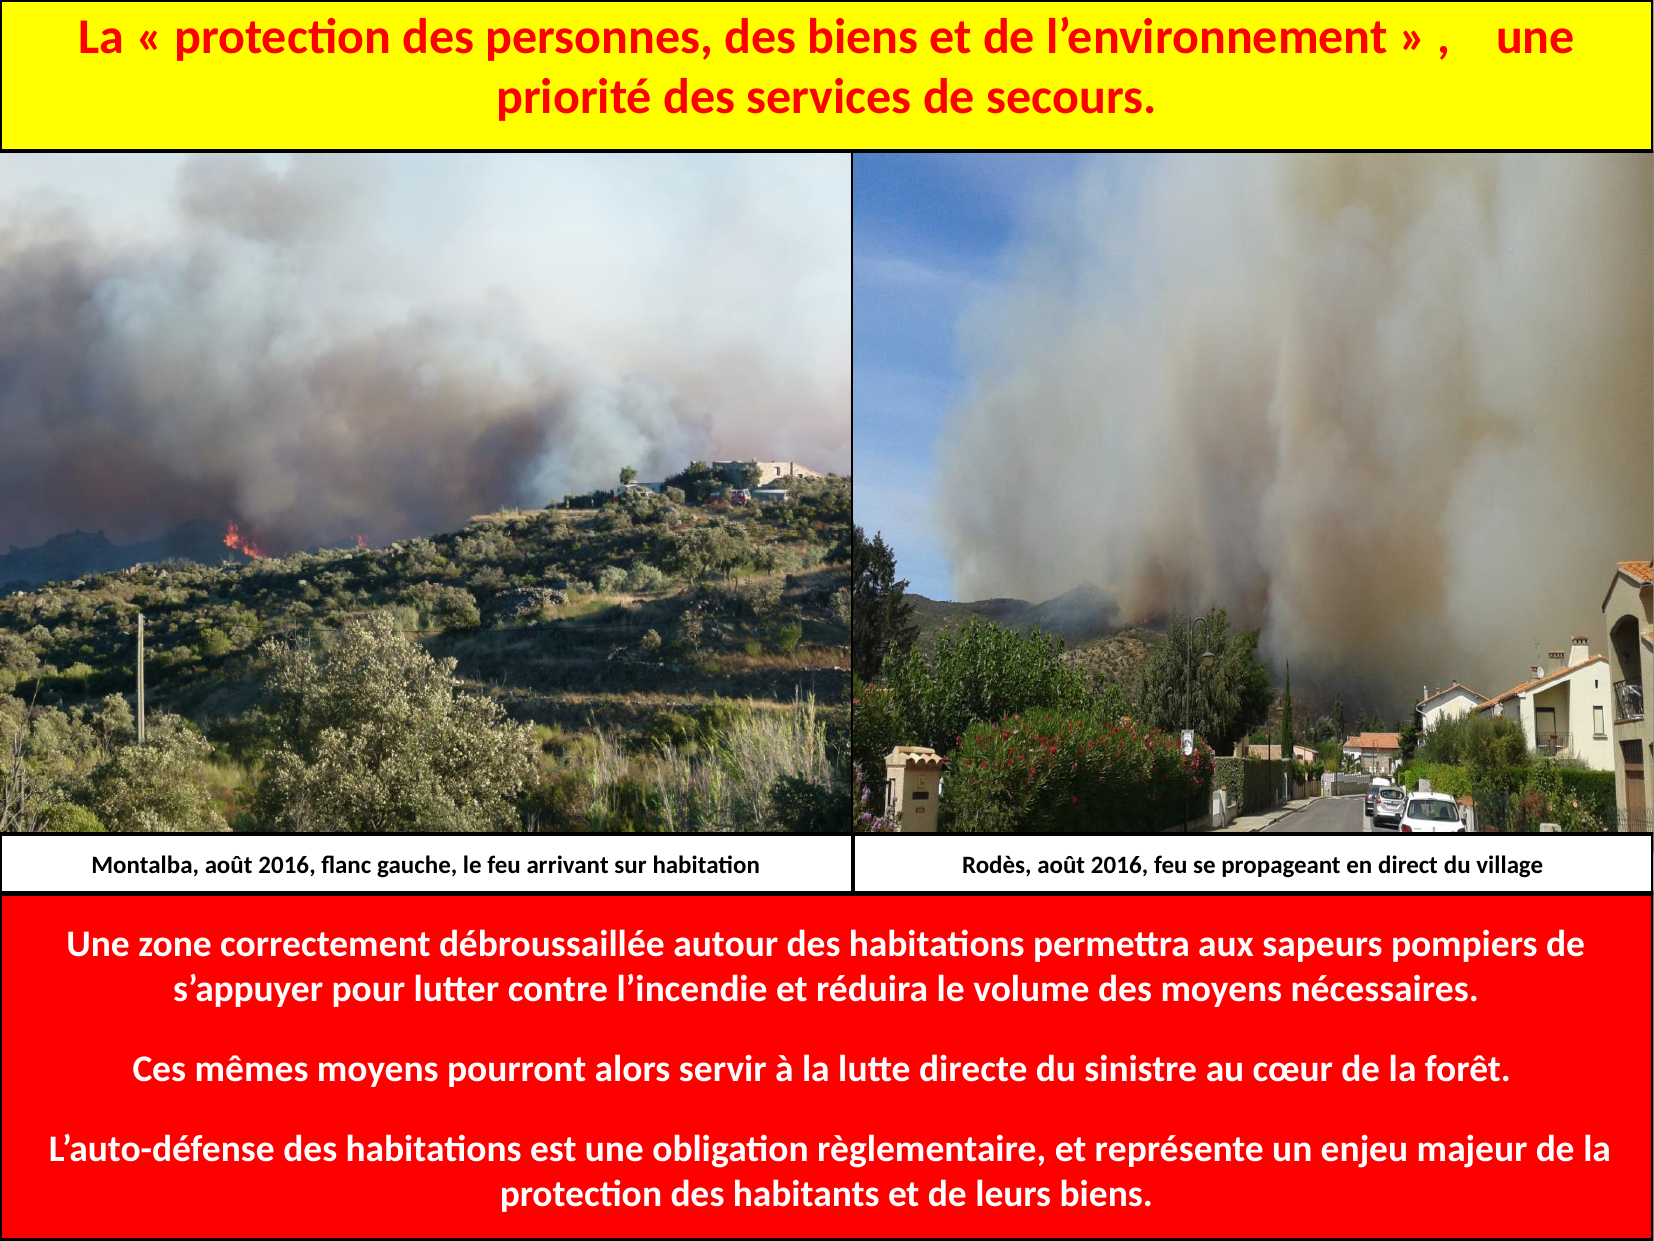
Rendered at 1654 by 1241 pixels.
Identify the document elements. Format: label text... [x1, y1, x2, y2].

text_box Rodès, août 2016, feu se propageant en direct du village [852, 833, 1654, 893]
picture [0, 152, 851, 833]
text_box La « protection des personnes, des biens et de l’environnement » , une priorité des services de secours. [0, 0, 1654, 152]
text_box Une zone correctement débroussaillée autour des habitations permettra aux sapeurs pompiers de s’appuyer pour lutter contre l’incendie et réduira le volume des moyens nécessaires. Ces mêmes moyens pourront alors servir à la lutte directe du sinistre au cœur de la forêt. L’auto-défense des habitations est une obligation règlementaire, et représente un enjeu majeur de la protection des habitants et de leurs biens. [0, 893, 1654, 1241]
text_box Montalba, août 2016, flanc gauche, le feu arrivant sur habitation [0, 833, 852, 893]
picture [852, 152, 1654, 833]
